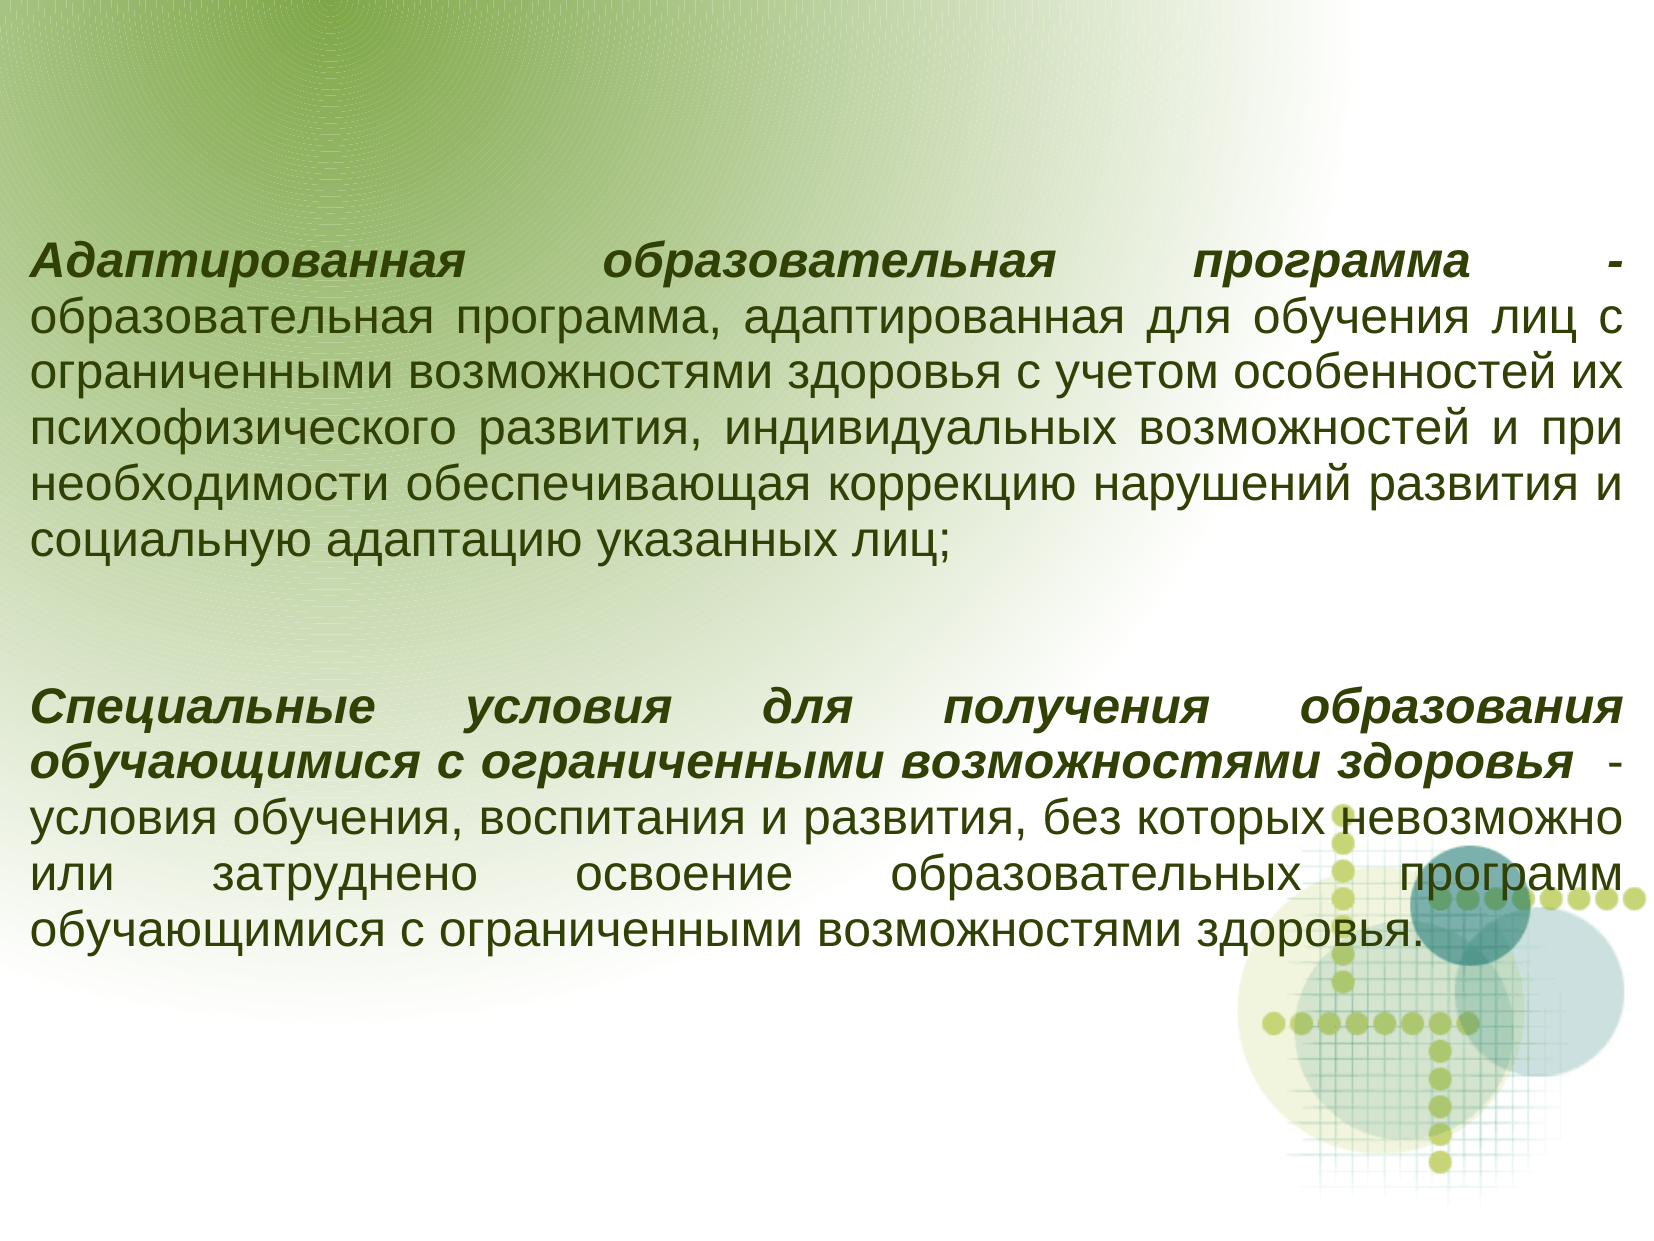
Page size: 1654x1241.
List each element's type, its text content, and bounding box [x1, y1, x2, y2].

picture [1224, 792, 1654, 1211]
subtitle Адаптированная образовательная программа - образовательная программа, адаптированная для обучения лиц с ограниченными возможностями здоровья с учетом особенностей их психофизического развития, индивидуальных возможностей и при необходимости обеспечивающая коррекцию нарушений развития и социальную адаптацию указанных лиц; Специальные условия для получения образования обучающимися с ограниченными возможностями здоровья - условия обучения, воспитания и развития, без которых невозможно или затруднено освоение образовательных программ обучающимися с ограниченными возможностями здоровья. [29, 73, 1625, 1004]
